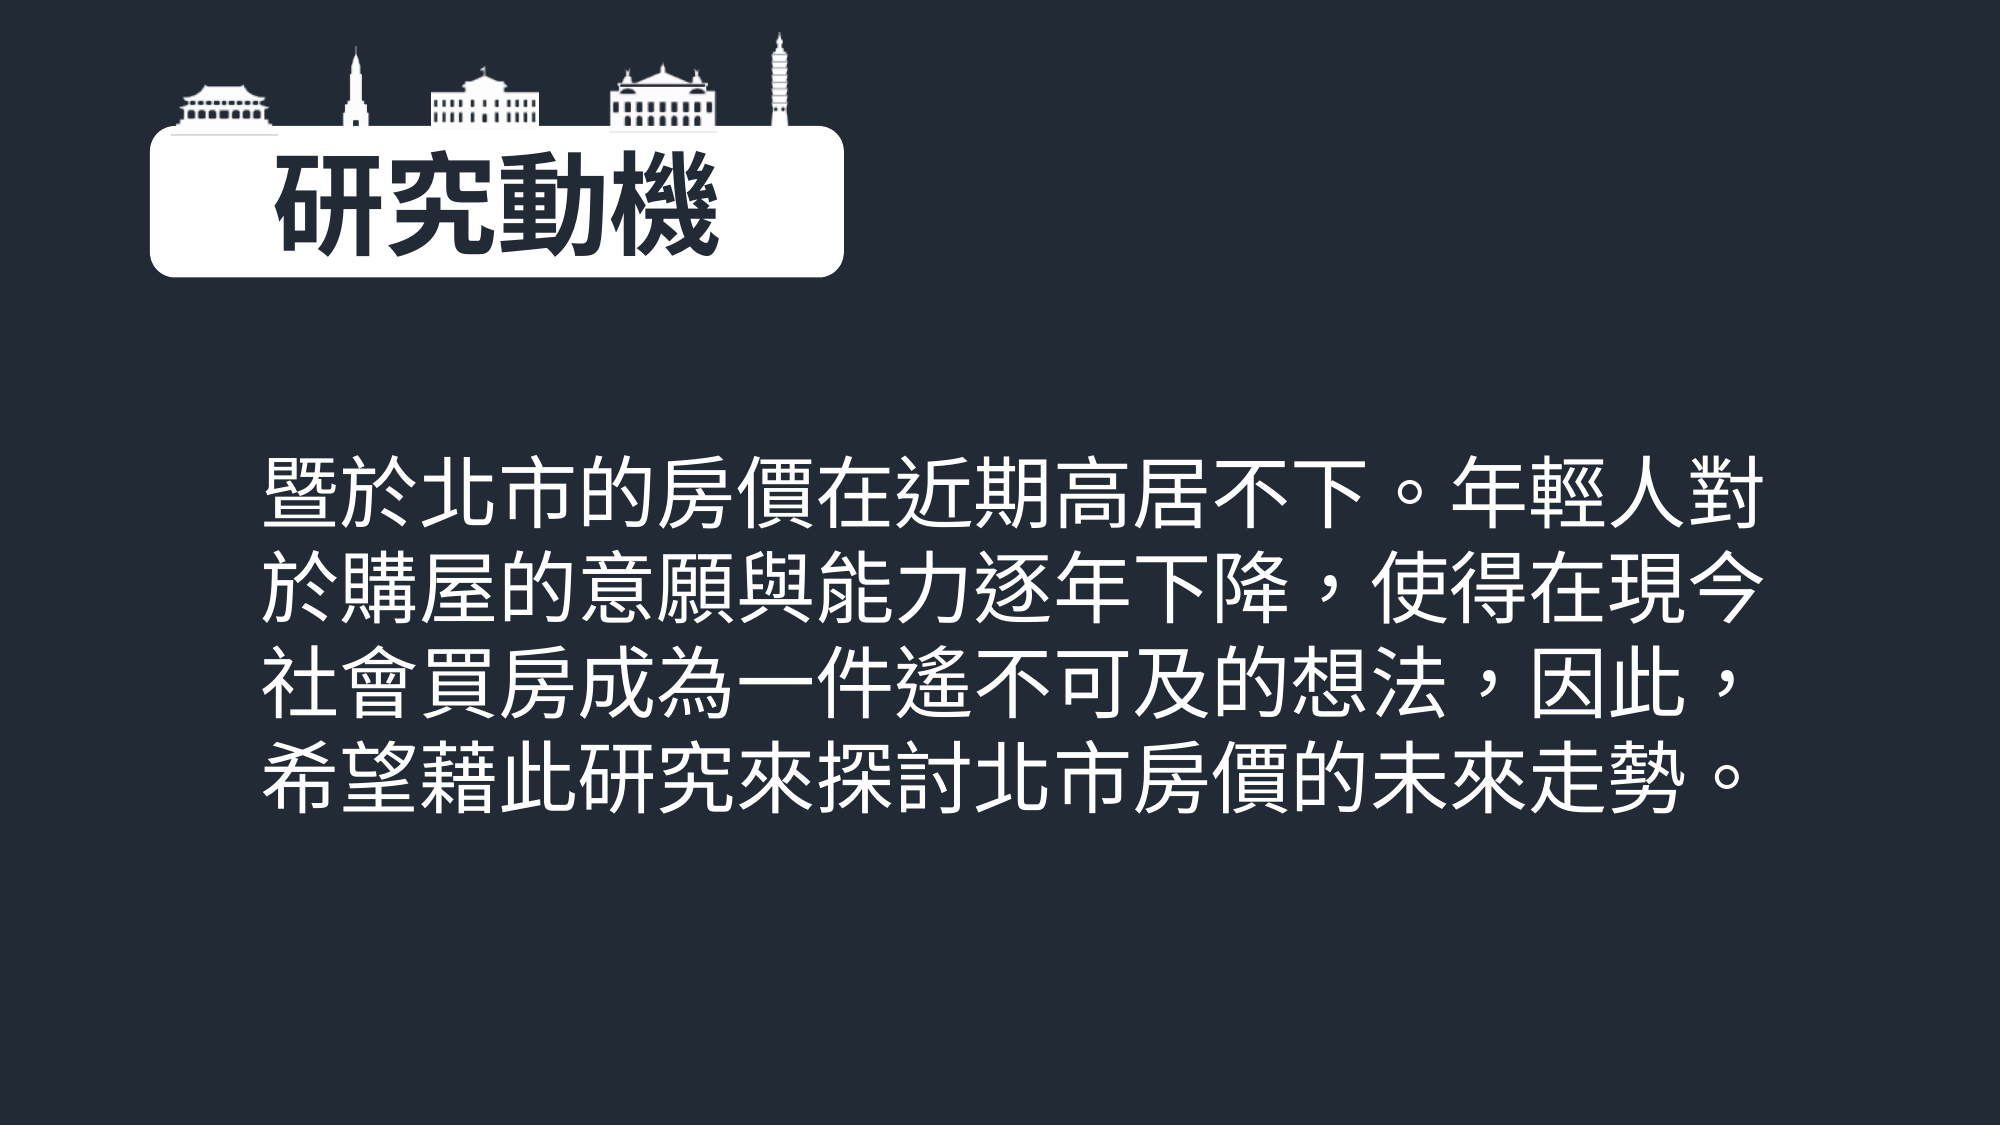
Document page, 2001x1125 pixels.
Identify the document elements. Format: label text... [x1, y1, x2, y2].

text_box 暨於北市的房價在近期高居不下。年輕人對於購屋的意願與能力逐年下降，使得在現今社會買房成為一件遙不可及的想法，因此，希望藉此研究來探討北市房價的未來走勢。 [245, 435, 1832, 880]
